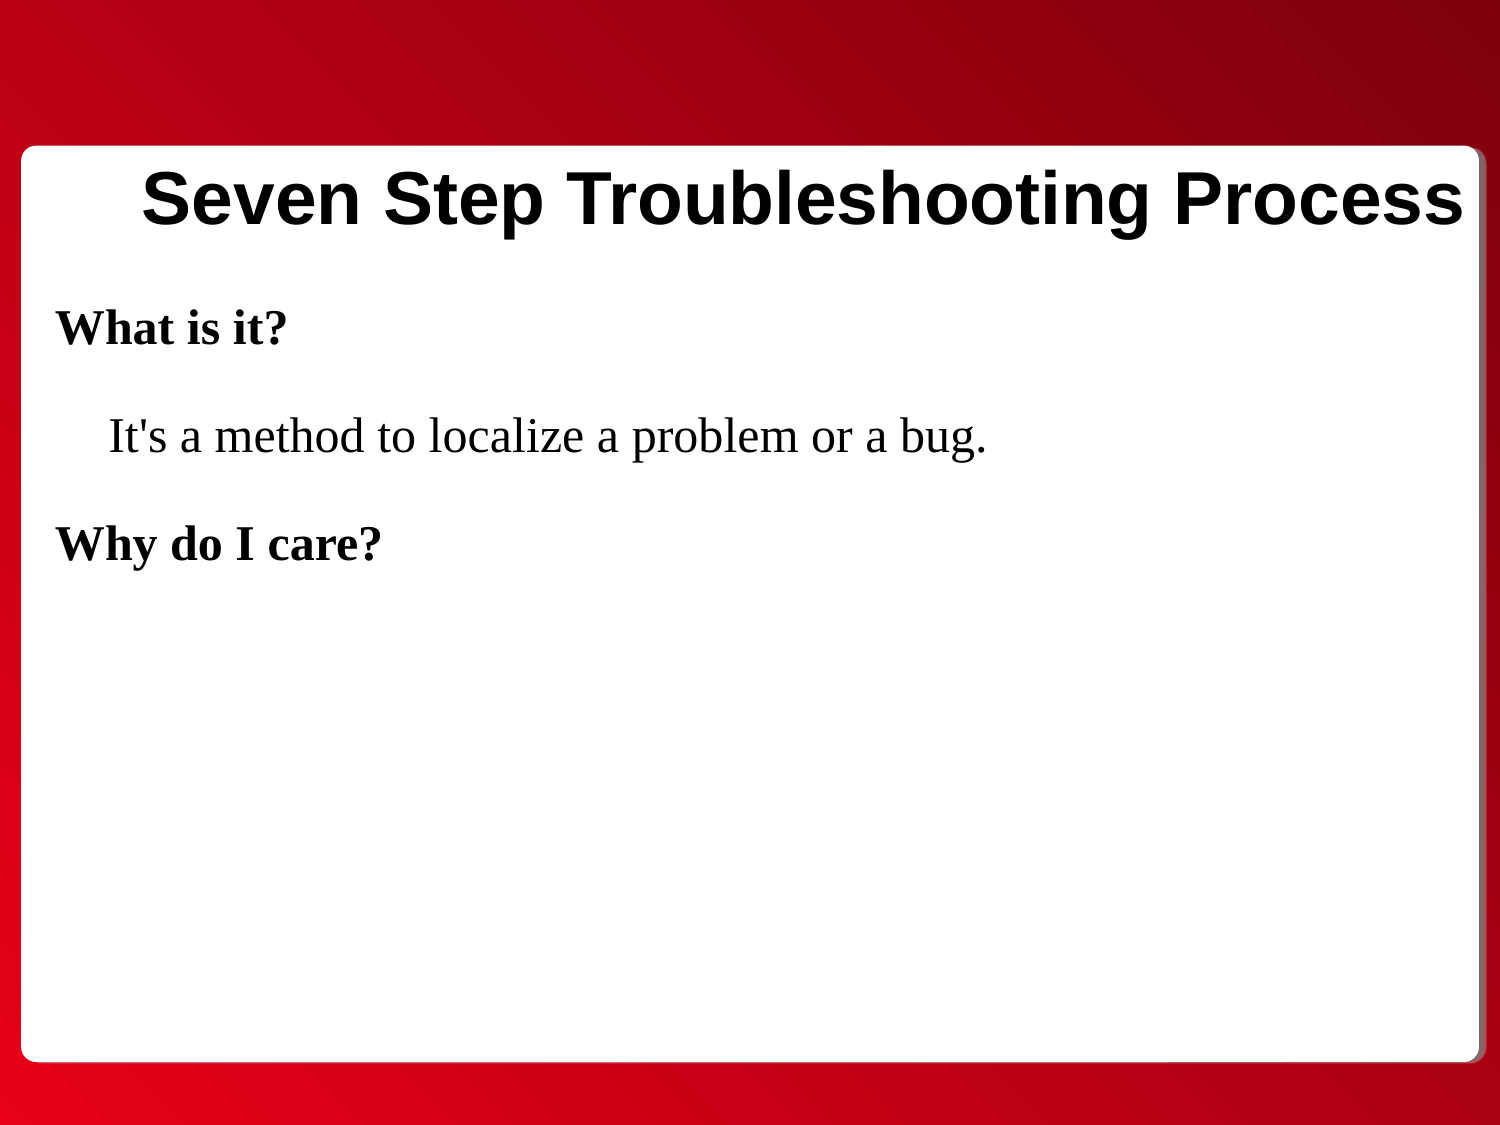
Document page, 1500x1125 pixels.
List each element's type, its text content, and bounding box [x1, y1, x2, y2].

title Seven Step Troubleshooting Process [0, 162, 1500, 263]
list What is it? It's a method to localize a problem or a bug. Why do I care? [54, 299, 1426, 1051]
